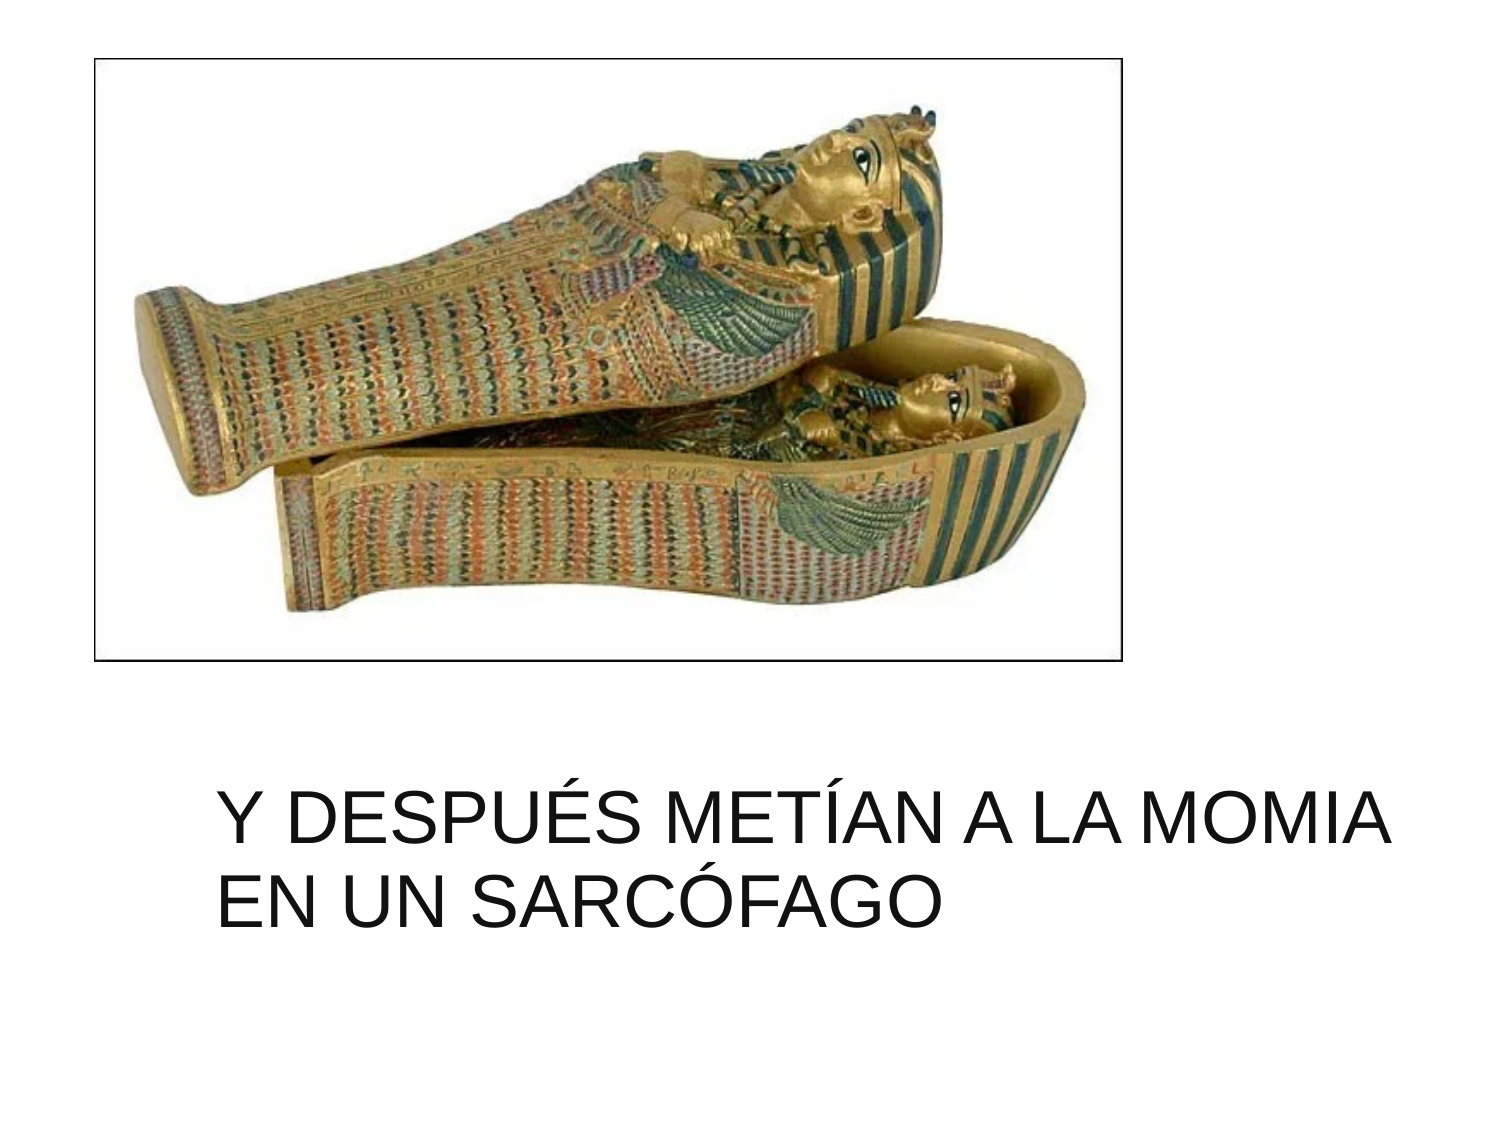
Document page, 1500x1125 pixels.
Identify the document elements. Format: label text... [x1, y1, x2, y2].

picture [94, 58, 1123, 662]
text_box Y DESPUÉS METÍAN A LA MOMIA EN UN SARCÓFAGO [200, 767, 1425, 951]
